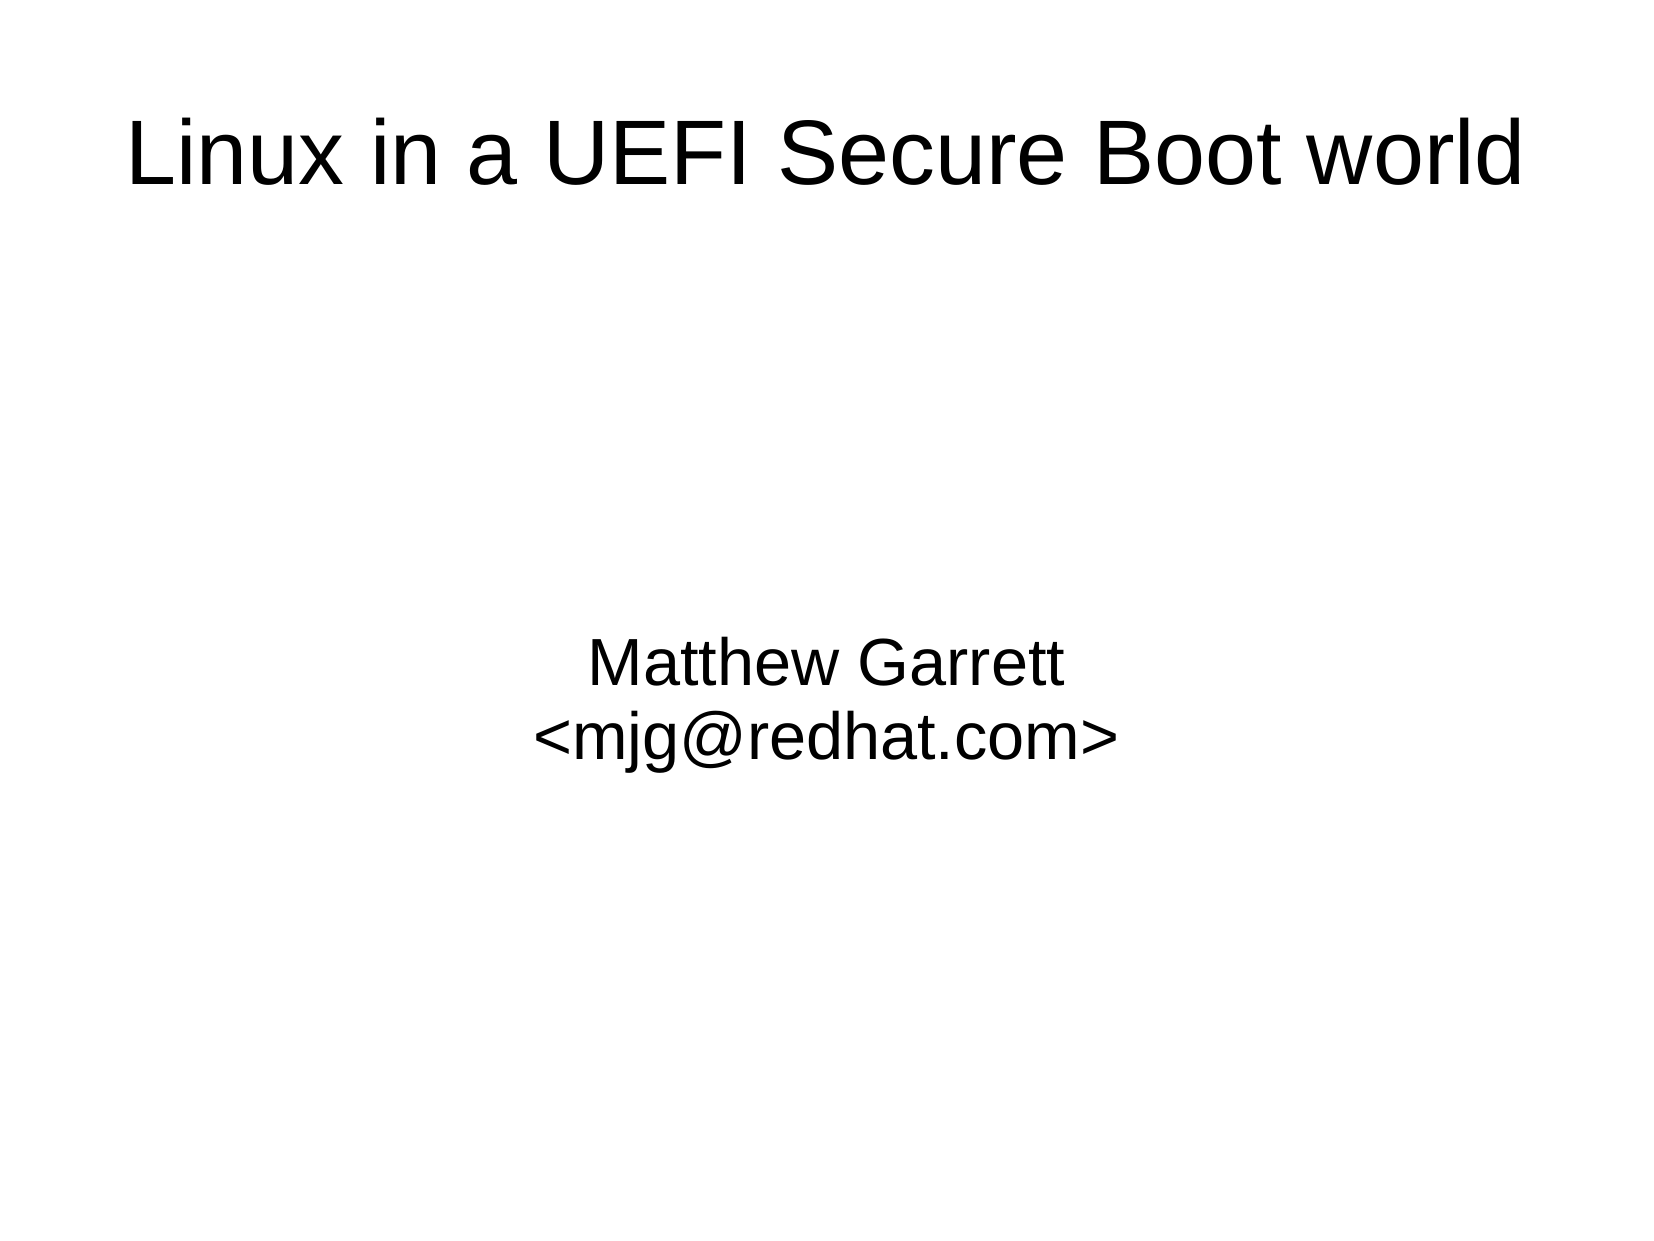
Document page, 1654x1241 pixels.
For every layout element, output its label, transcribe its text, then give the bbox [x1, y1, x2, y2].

subtitle Matthew Garrett <mjg@redhat.com> [82, 290, 1571, 1109]
title Linux in a UEFI Secure Boot world [82, 49, 1571, 257]
